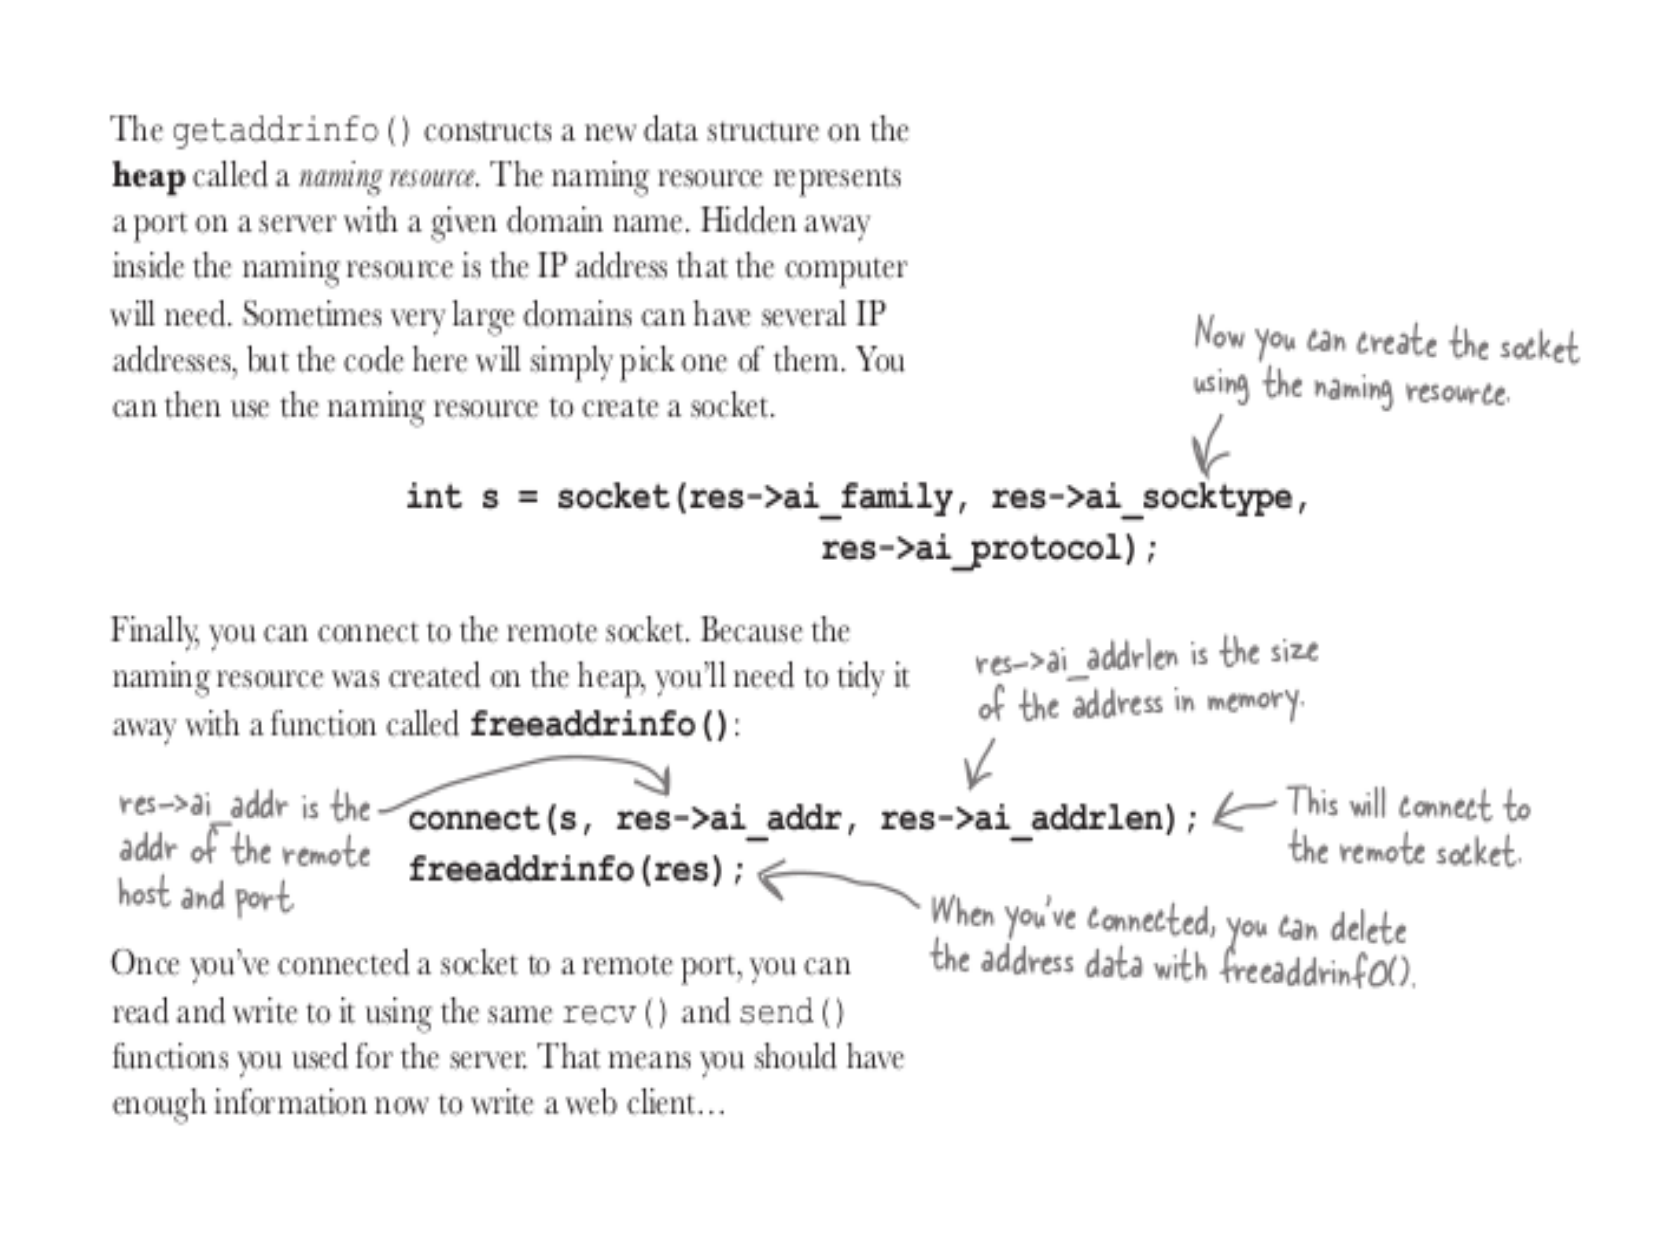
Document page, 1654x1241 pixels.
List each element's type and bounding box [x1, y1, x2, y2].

picture [47, 82, 1607, 1146]
